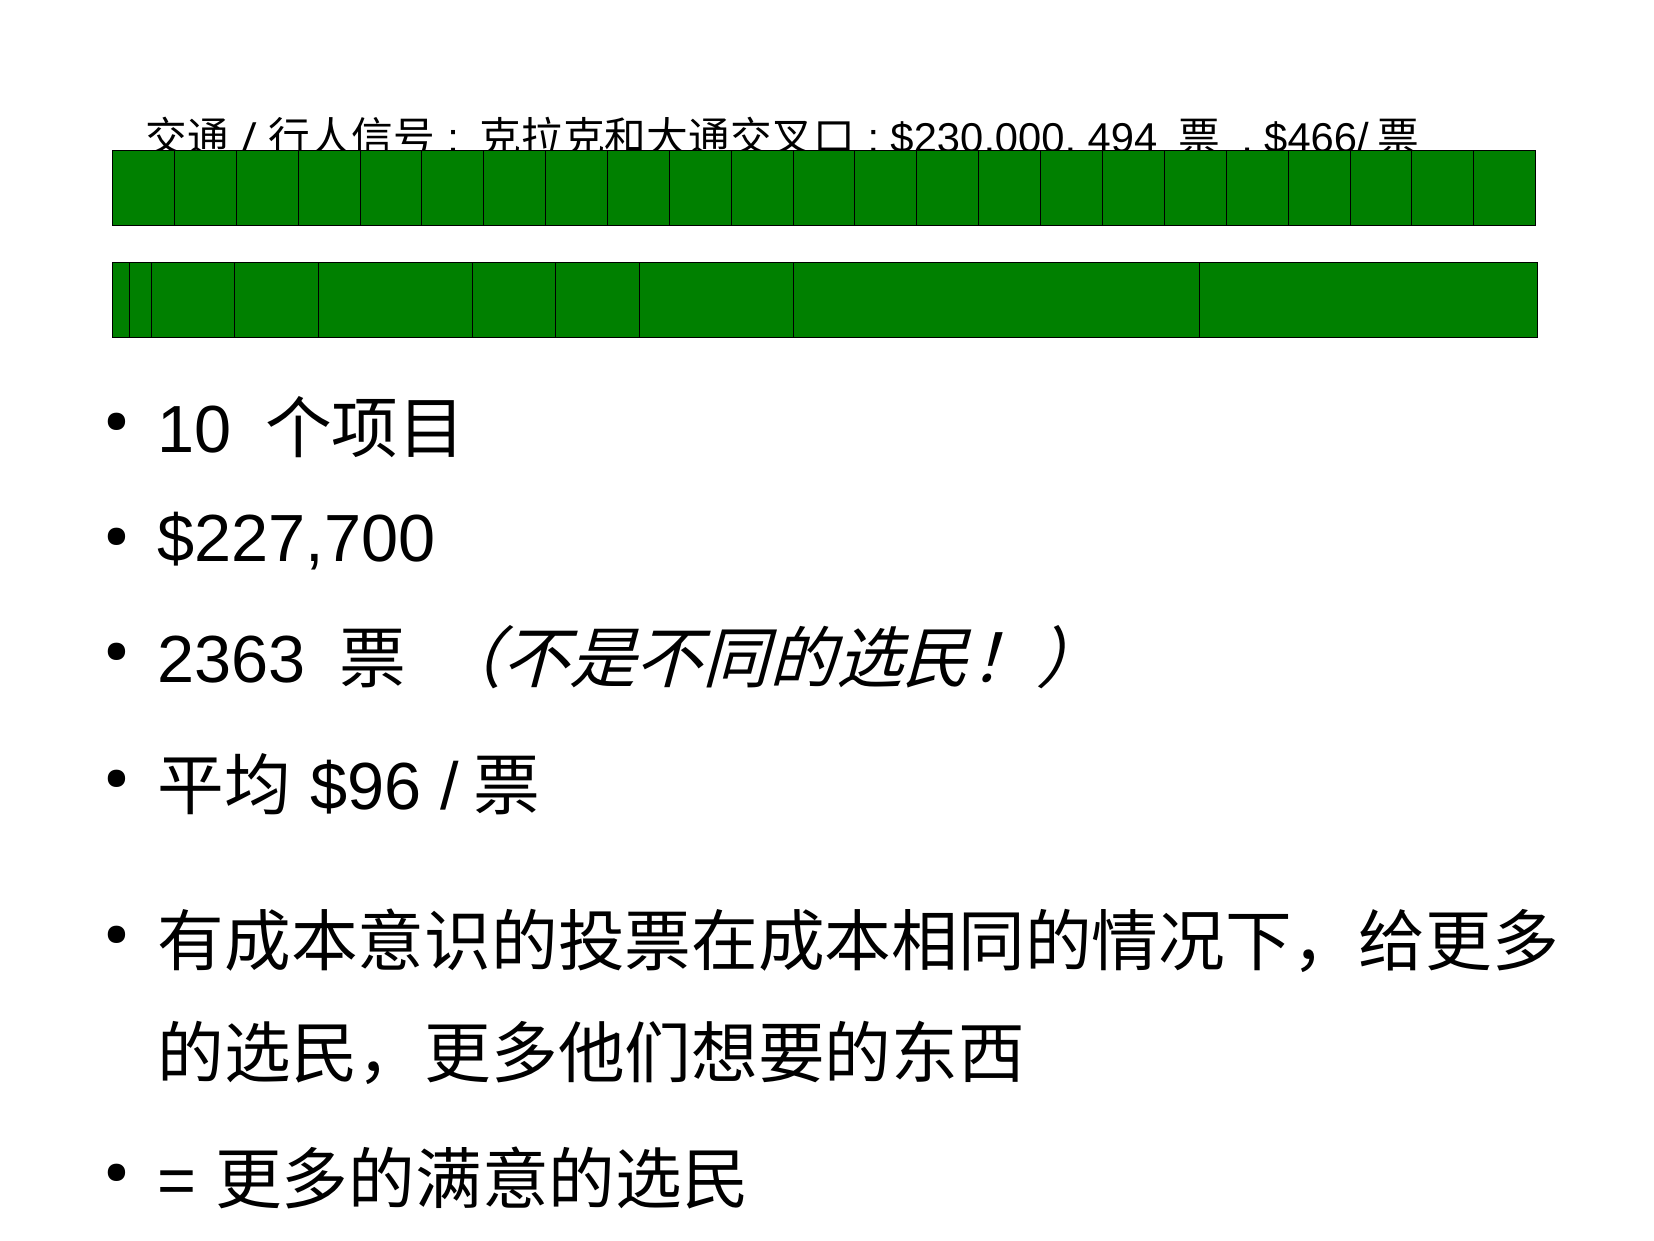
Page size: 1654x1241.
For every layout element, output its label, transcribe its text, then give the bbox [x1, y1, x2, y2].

text_box [112, 150, 1536, 226]
list 交通/行人信号: 克拉克和大通交叉口: $230,000, 494 票 , $466/票 [75, 75, 1564, 151]
list 10 个项目 $227,700 2363 票 （不是不同的选民！） 平均$96 /票 [86, 375, 1576, 762]
list 有成本意识的投票在成本相同的情况下，给更多的选民，更多他们想要的东西 = 更多的满意的选民 [86, 888, 1576, 1163]
text_box [112, 262, 1538, 338]
